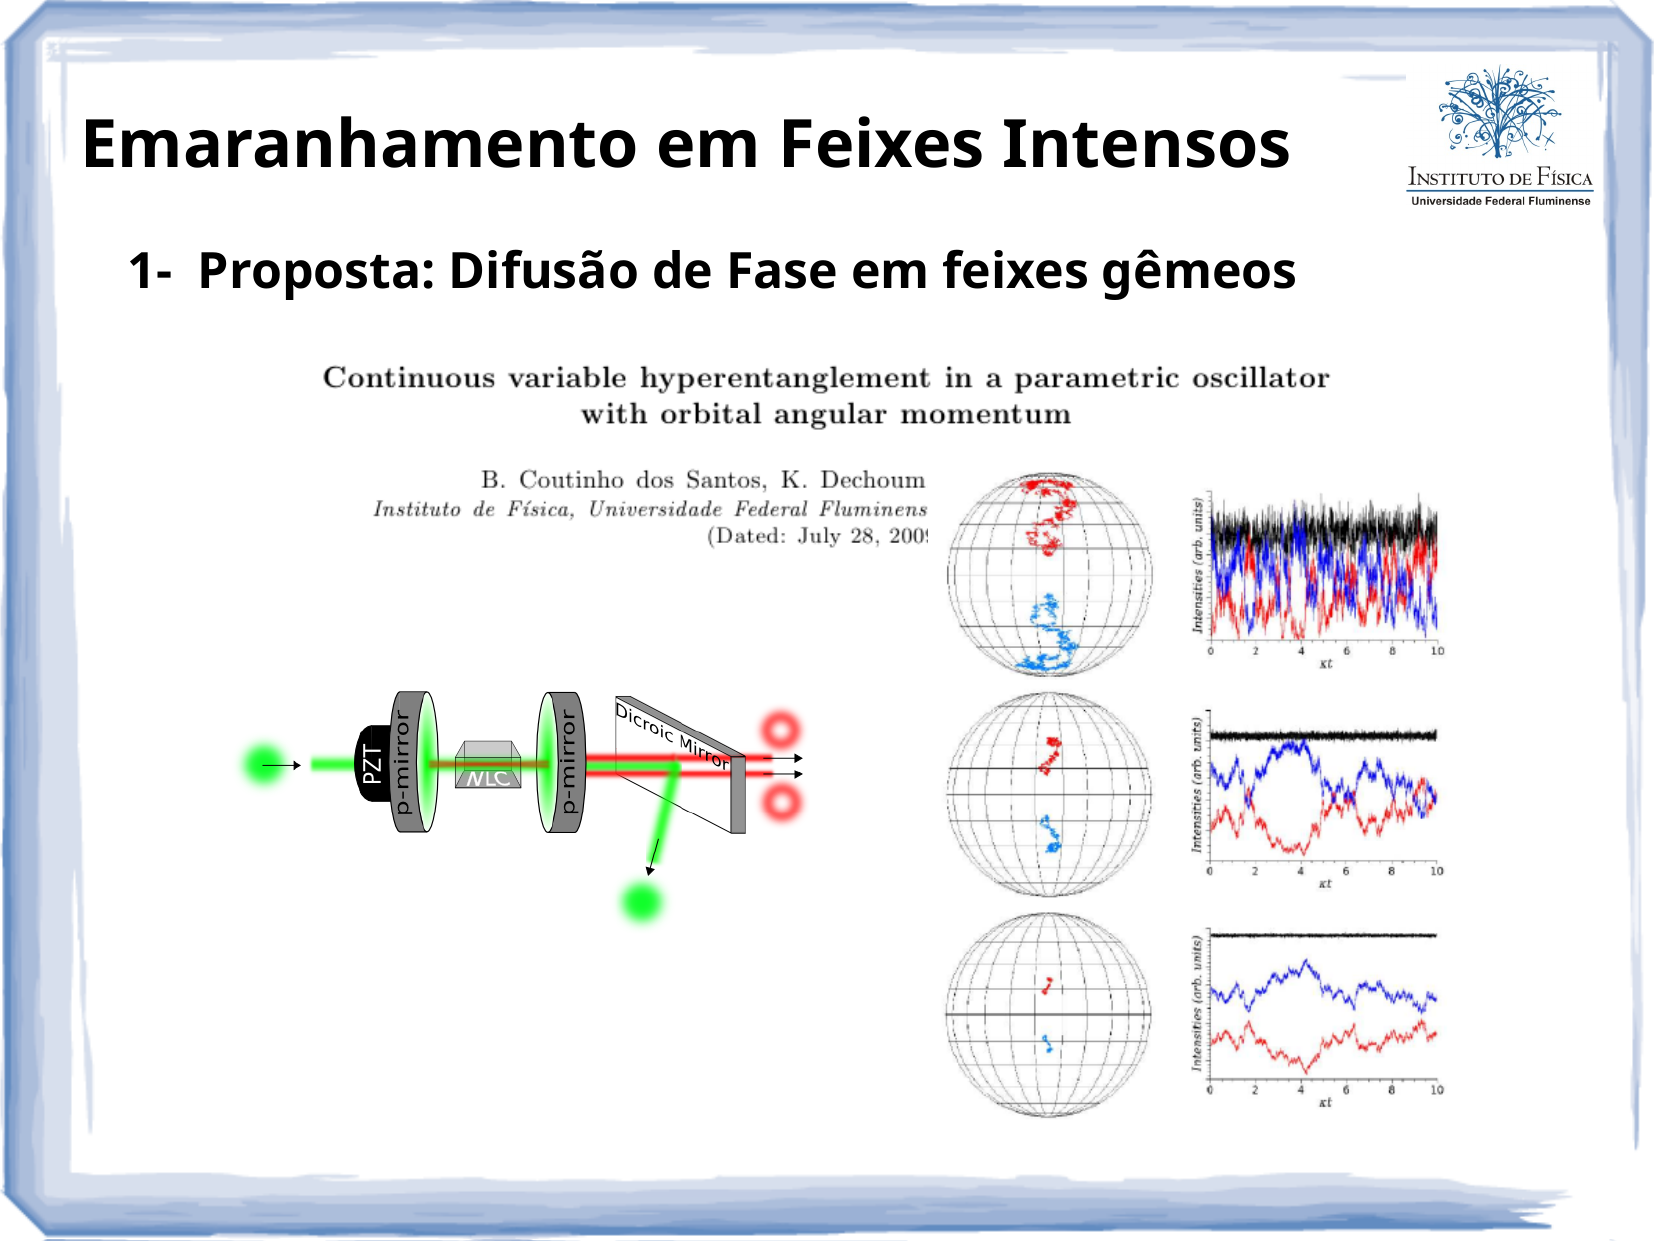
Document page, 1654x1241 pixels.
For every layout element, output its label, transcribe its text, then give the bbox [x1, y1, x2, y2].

text_box Emaranhamento em Feixes Intensos [65, 88, 1302, 181]
picture [0, 0, 1654, 1241]
text_box 1- Proposta: Difusão de Fase em feixes gêmeos [112, 227, 1589, 452]
